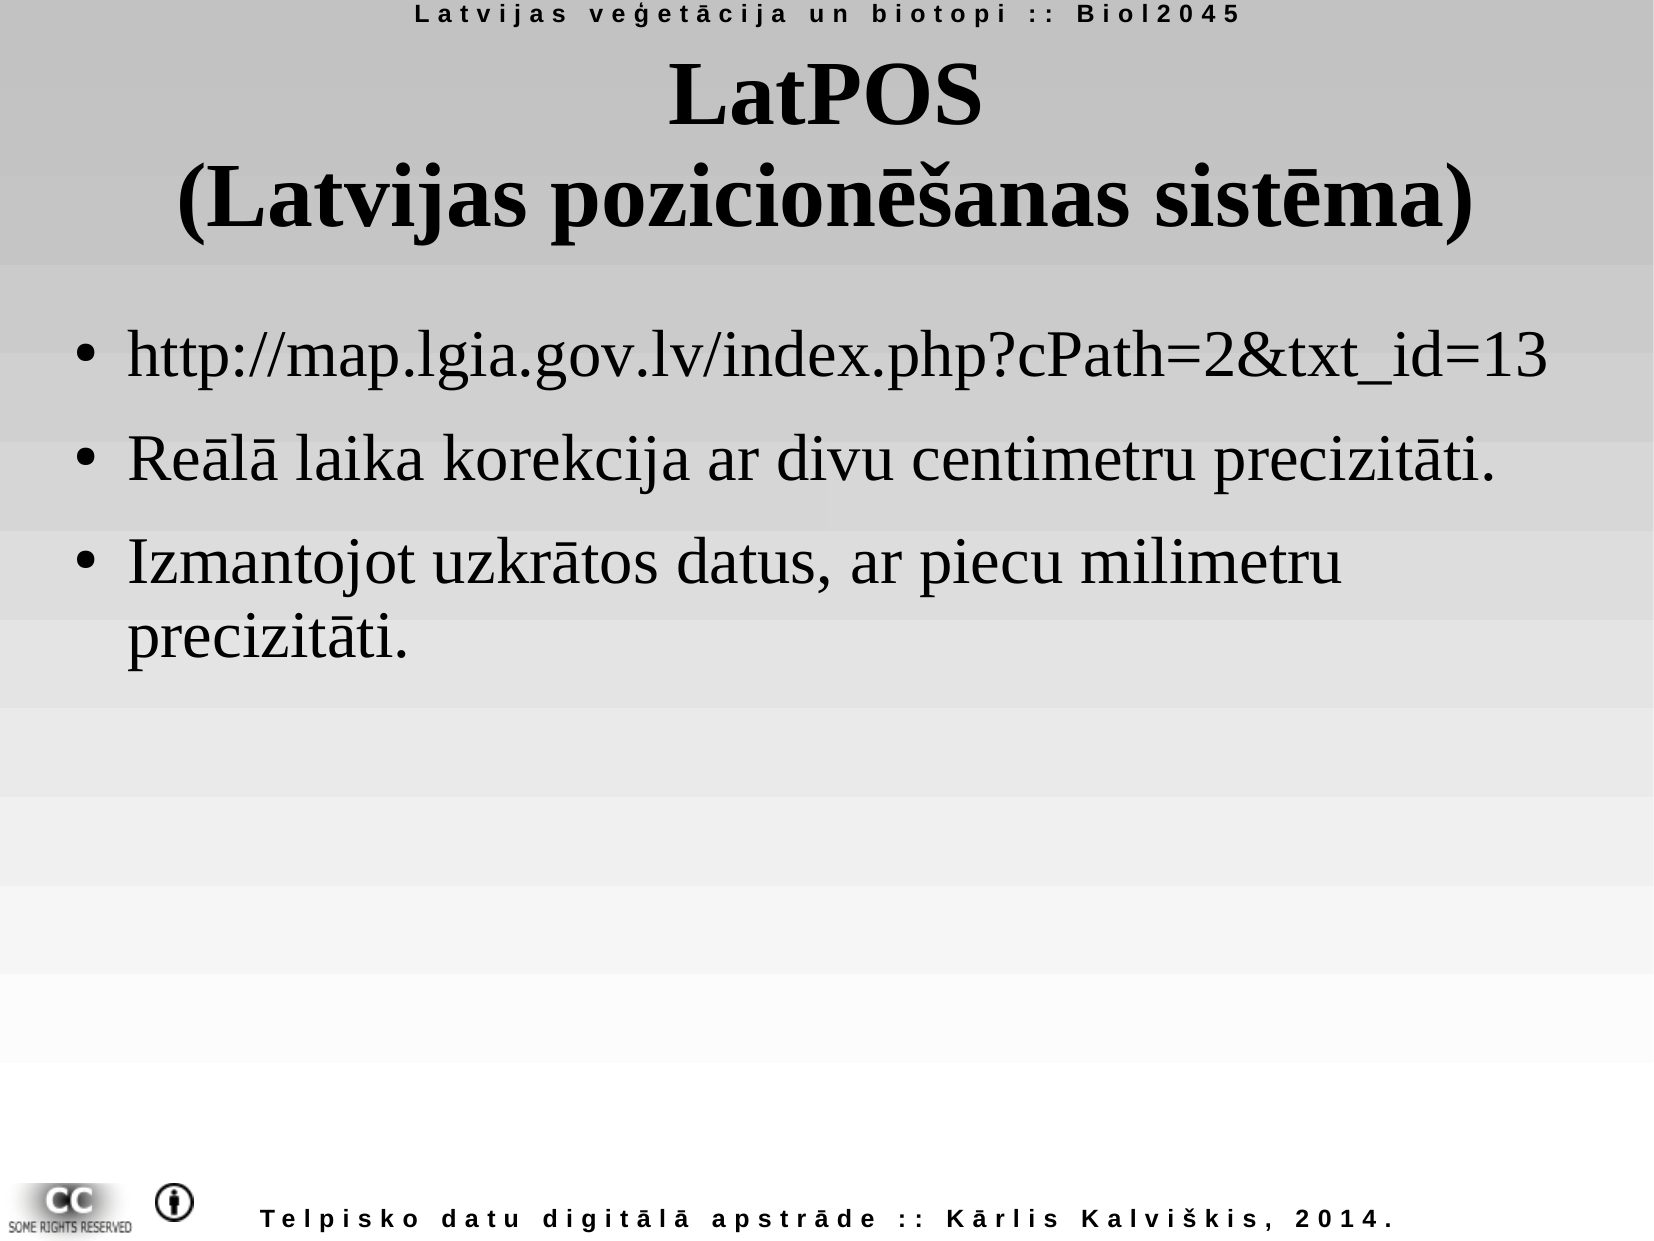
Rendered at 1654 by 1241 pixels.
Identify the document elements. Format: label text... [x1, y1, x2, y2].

title LatPOS (Latvijas pozicionēšanas sistēma) [0, 1, 1654, 287]
picture [0, 287, 1654, 1241]
list http://map.lgia.gov.lv/index.php?cPath=2&txt_id=13 Reālā laika korekcija ar divu centimetru precizitāti. Izmantojot uzkrātos datus, ar piecu milimetru precizitāti. [56, 317, 1600, 1175]
